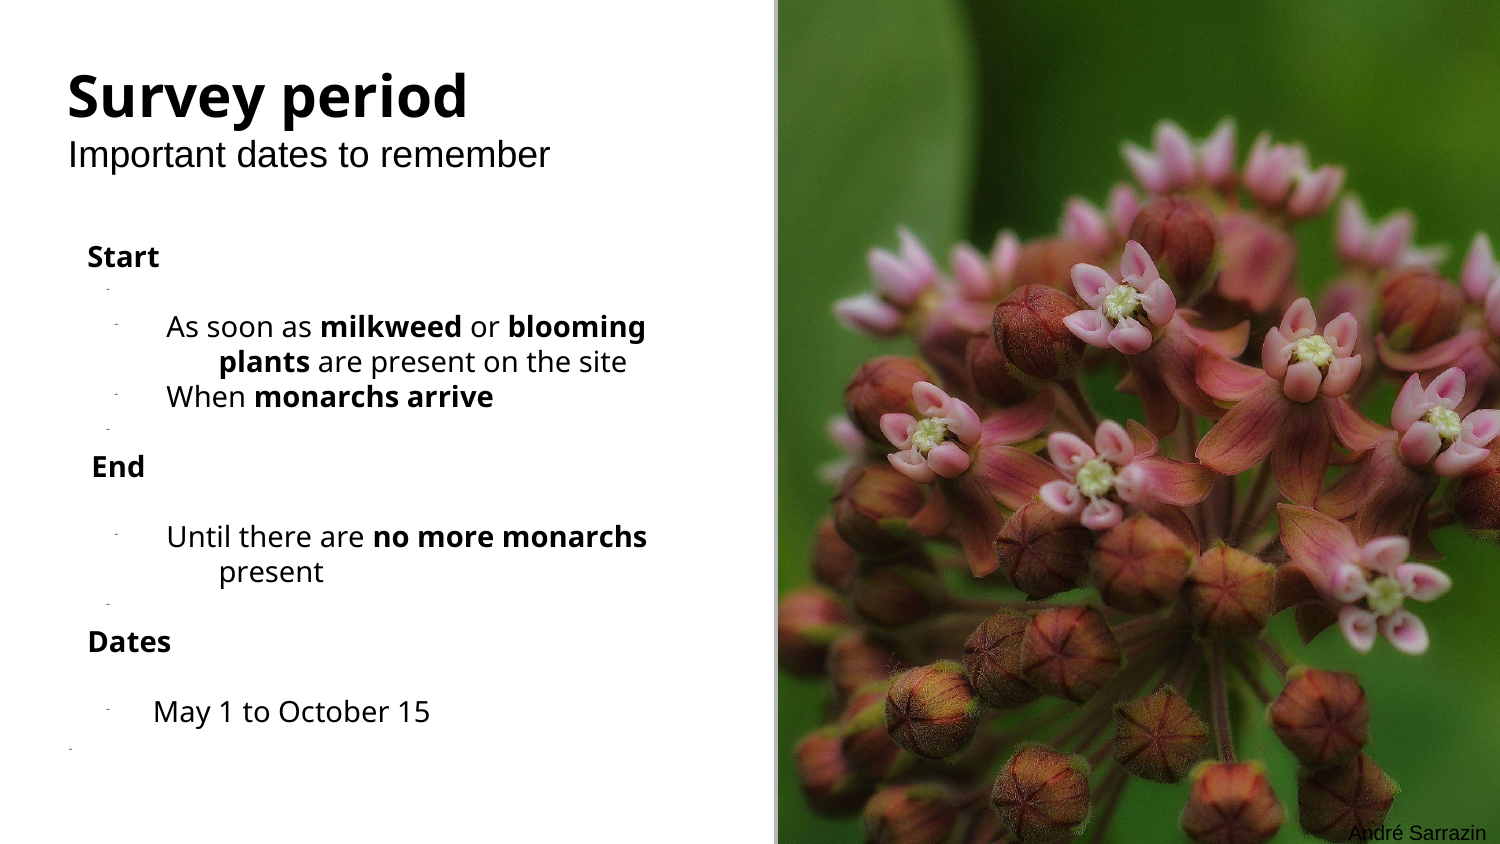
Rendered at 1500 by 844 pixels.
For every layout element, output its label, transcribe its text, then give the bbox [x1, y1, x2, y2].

text_box Survey period Important dates to remember [52, 44, 751, 191]
text_box André Sarrazin [1333, 804, 1500, 844]
picture [777, 0, 1500, 844]
text_box Start As soon as milkweed or blooming plants are present on the site When monarchs arrive End Until there are no more monarchs present Dates May 1 to October 15 [53, 223, 678, 751]
